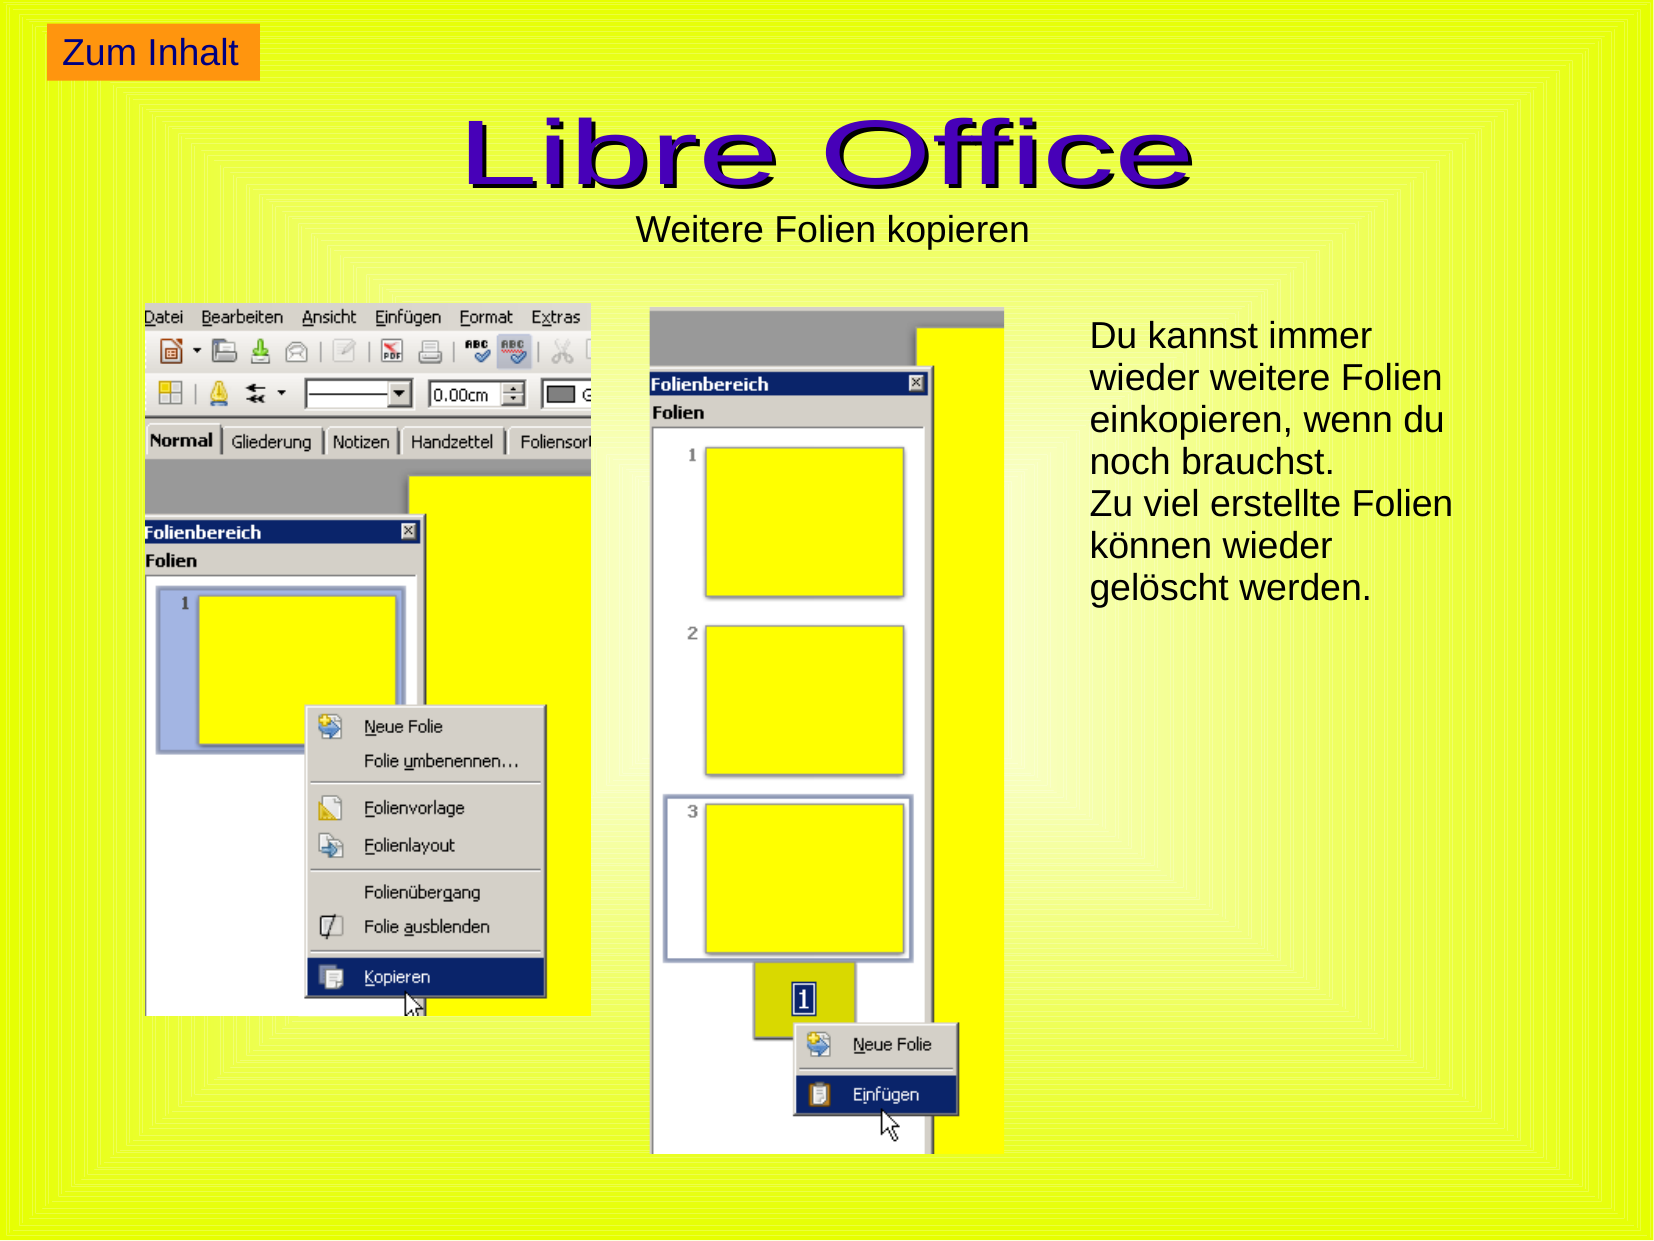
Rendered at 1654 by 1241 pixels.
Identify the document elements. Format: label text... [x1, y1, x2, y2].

title Libre Office [82, 49, 1571, 257]
picture [145, 303, 591, 1016]
text_box Weitere Folien kopieren [460, 200, 1205, 258]
picture [649, 307, 1005, 1154]
text_box Du kannst immer wieder weitere Folien einkopieren, wenn du noch brauchst. Zu viel erstellte Folien können wieder gelöscht werden. [1074, 307, 1477, 617]
text_box Zum Inhalt [47, 23, 260, 81]
